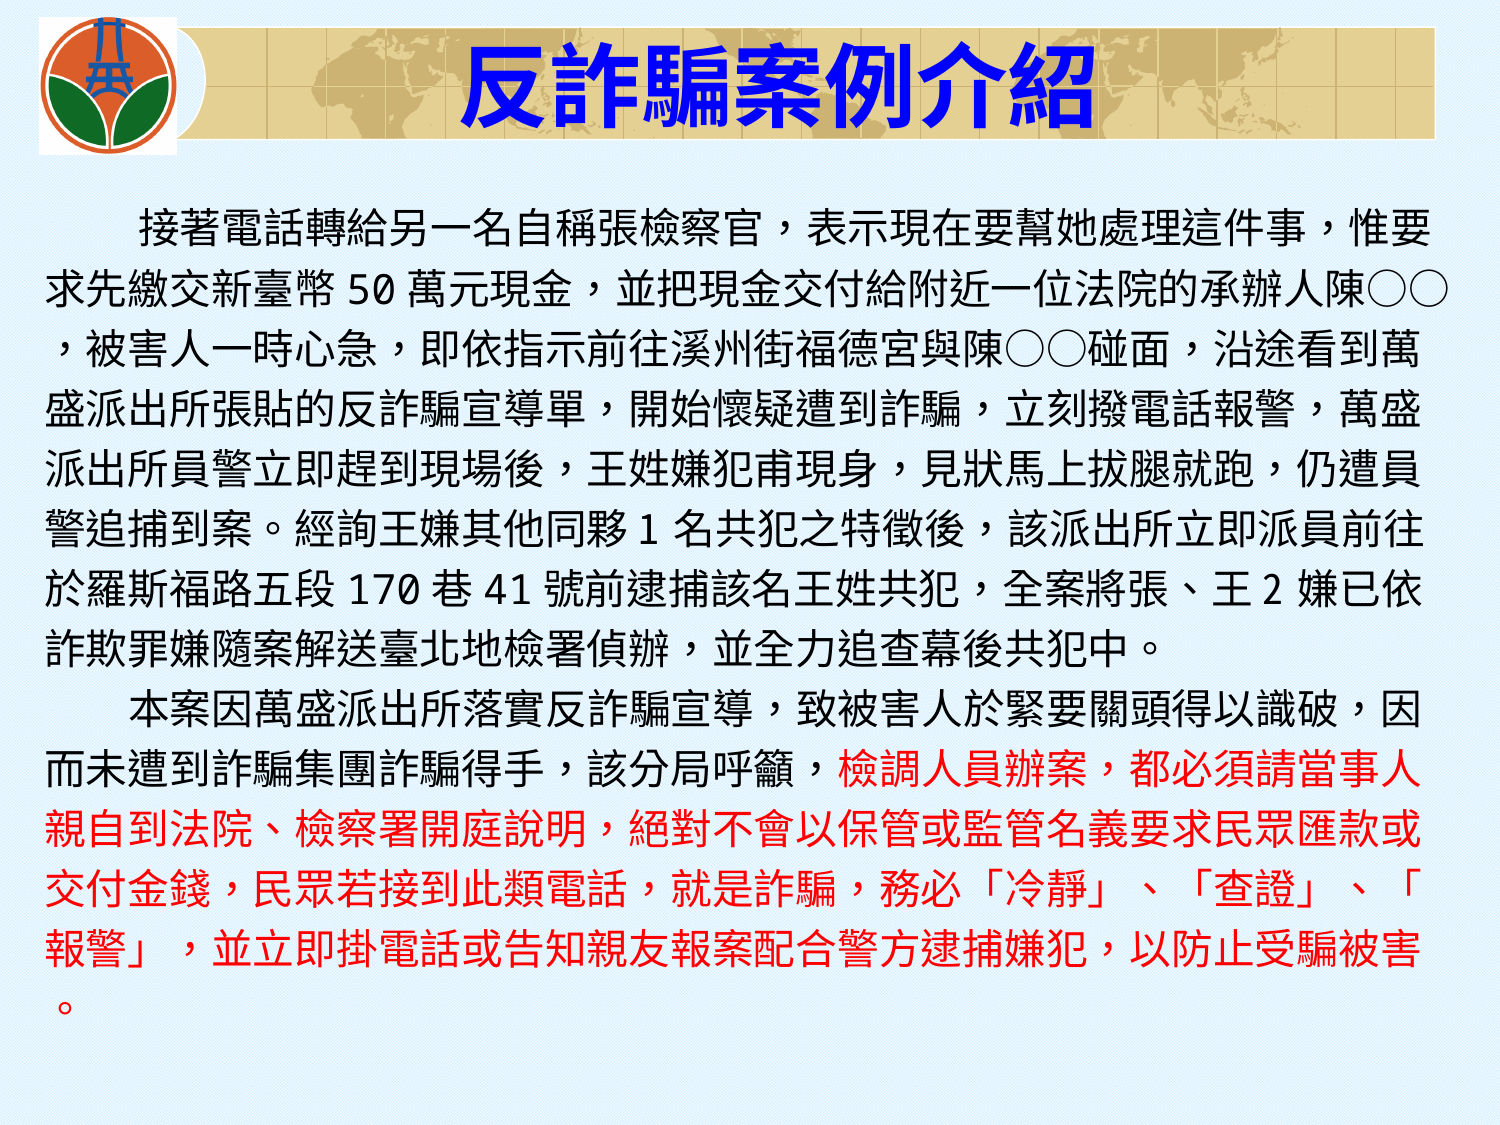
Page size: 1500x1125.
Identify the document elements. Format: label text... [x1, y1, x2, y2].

picture [0, 0, 1500, 1125]
list 接著電話轉給另一名自稱張檢察官，表示現在要幫她處理這件事，惟要求先繳交新臺幣50萬元現金，並把現金交付給附近一位法院的承辦人陳○○，被害人一時心急，即依指示前往溪州街福德宮與陳○○碰面，沿途看到萬盛派出所張貼的反詐騙宣導單，開始懷疑遭到詐騙，立刻撥電話報警，萬盛派出所員警立即趕到現場後，王姓嫌犯甫現身，見狀馬上拔腿就跑，仍遭員警追捕到案。經詢王嫌其他同夥1名共犯之特徵後，該派出所立即派員前往於羅斯福路五段170巷41號前逮捕該名王姓共犯，全案將張、王2嫌已依詐欺罪嫌隨案解送臺北地檢署偵辦，並全力追查幕後共犯中。 本案因萬盛派出所落實反詐騙宣導，致被害人於緊要關頭得以識破，因而未遭到詐騙集團詐騙得手，該分局呼籲，檢調人員辦案，都必須請當事人親自到法院、檢察署開庭說明，絕對不會以保管或監管名義要求民眾匯款或交付金錢，民眾若接到此類電話，就是詐騙，務必「冷靜」、「查證」、「報警」，並立即掛電話或告知親友報案配合警方逮捕嫌犯，以防止受騙被害。 [29, 184, 1471, 1071]
text_box 反詐騙案例介紹 [442, 19, 1117, 149]
